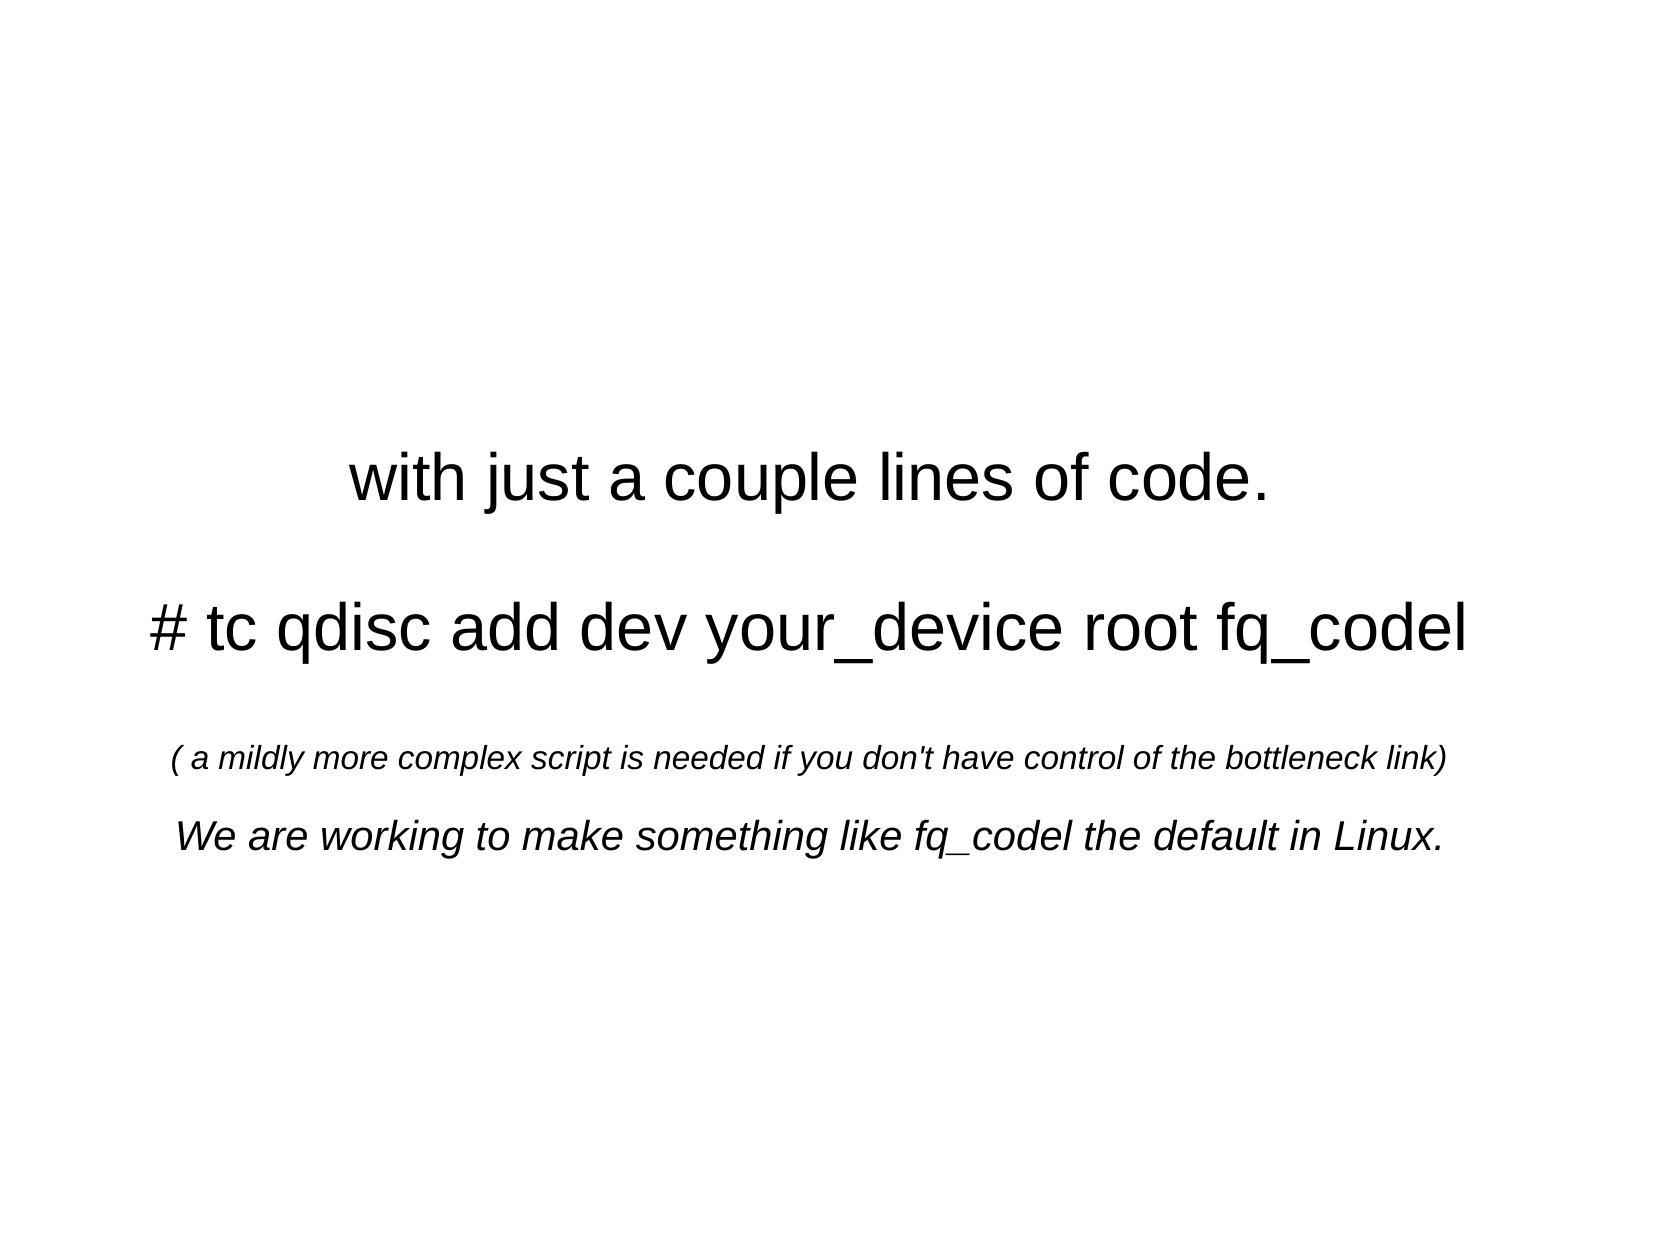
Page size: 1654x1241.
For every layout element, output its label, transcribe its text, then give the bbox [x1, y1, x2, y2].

subtitle with just a couple lines of code. # tc qdisc add dev your_device root fq_codel ( a mildly more complex script is needed if you don't have control of the bottleneck link) We are working to make something like fq_codel the default in Linux. [82, 290, 1538, 1010]
